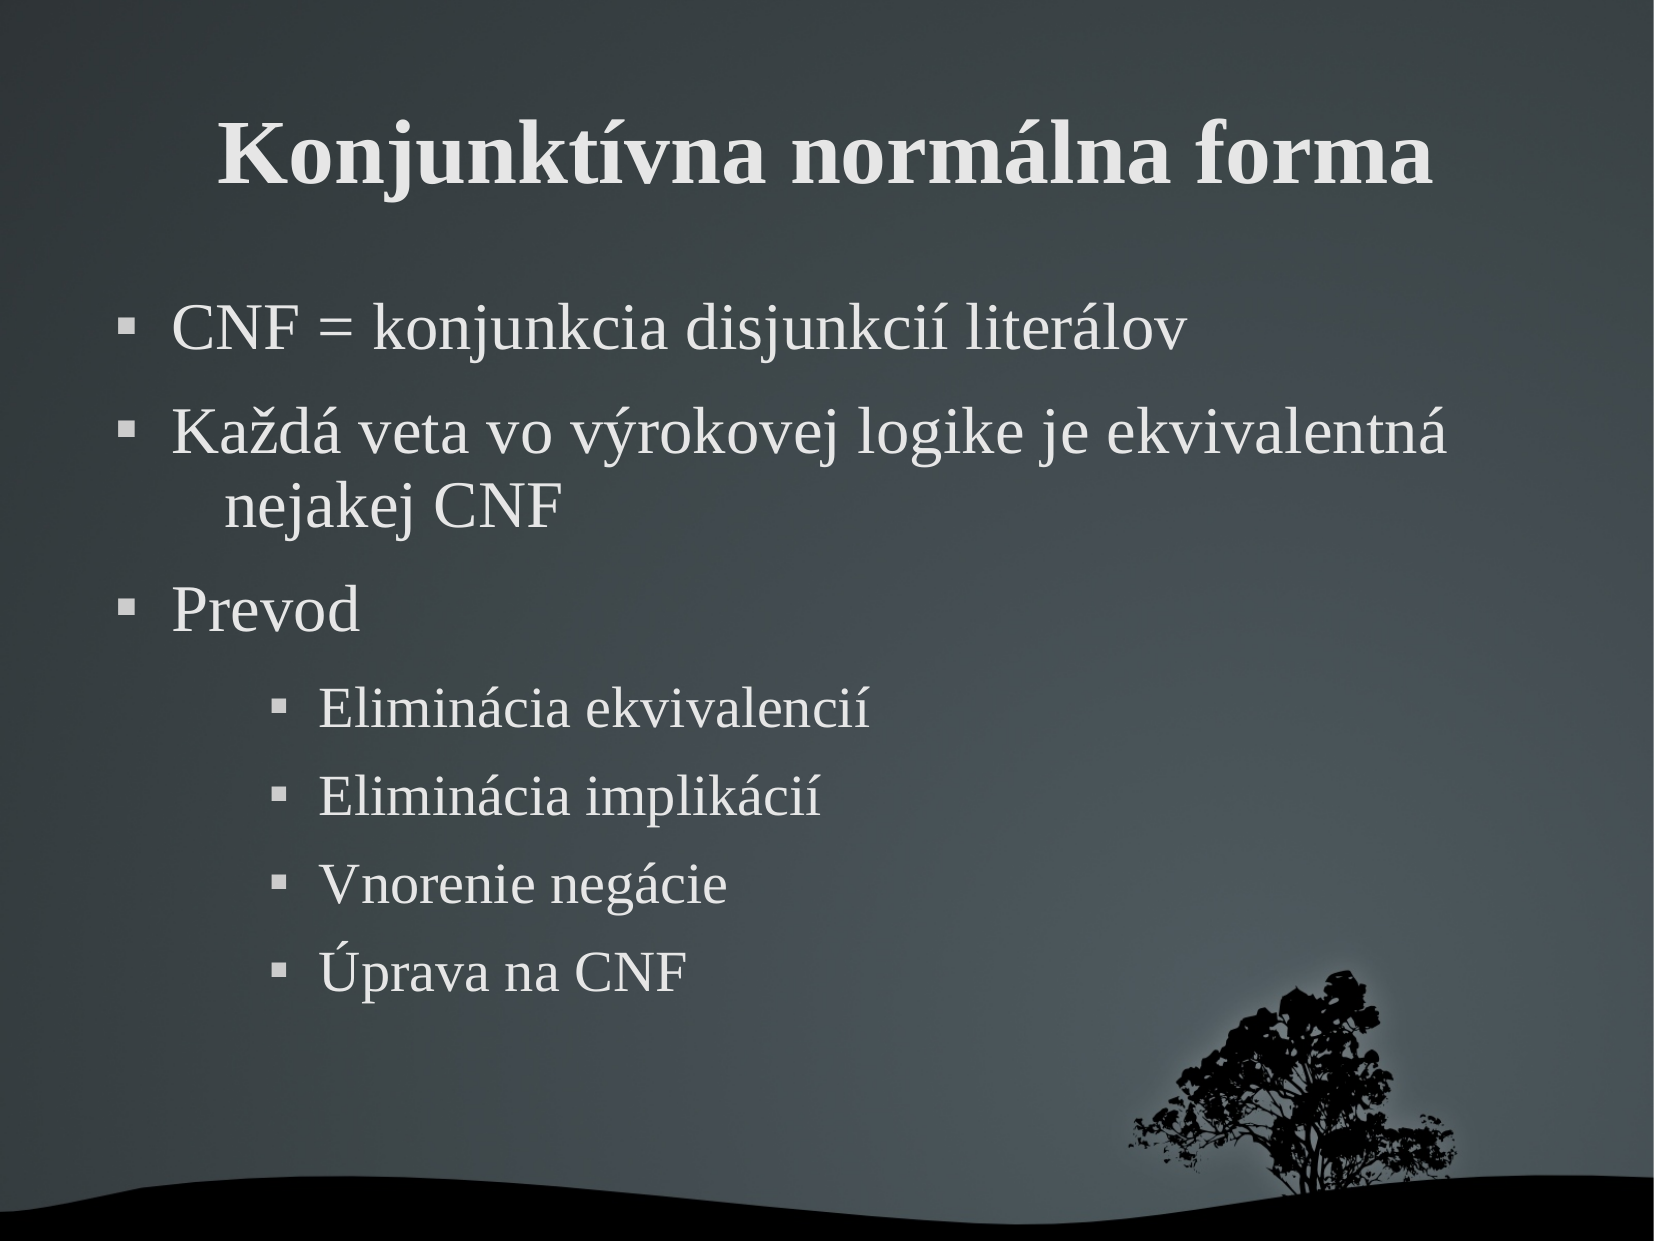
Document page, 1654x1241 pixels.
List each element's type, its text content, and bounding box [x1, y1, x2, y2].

picture [0, 0, 1654, 1241]
list CNF = konjunkcia disjunkcií literálov Každá veta vo výrokovej logike je ekvivalentná nejakej CNF Prevod Eliminácia ekvivalencií Eliminácia implikácií Vnorenie negácie Úprava na CNF [82, 290, 1571, 1094]
title Konjunktívna normálna forma [82, 56, 1571, 250]
